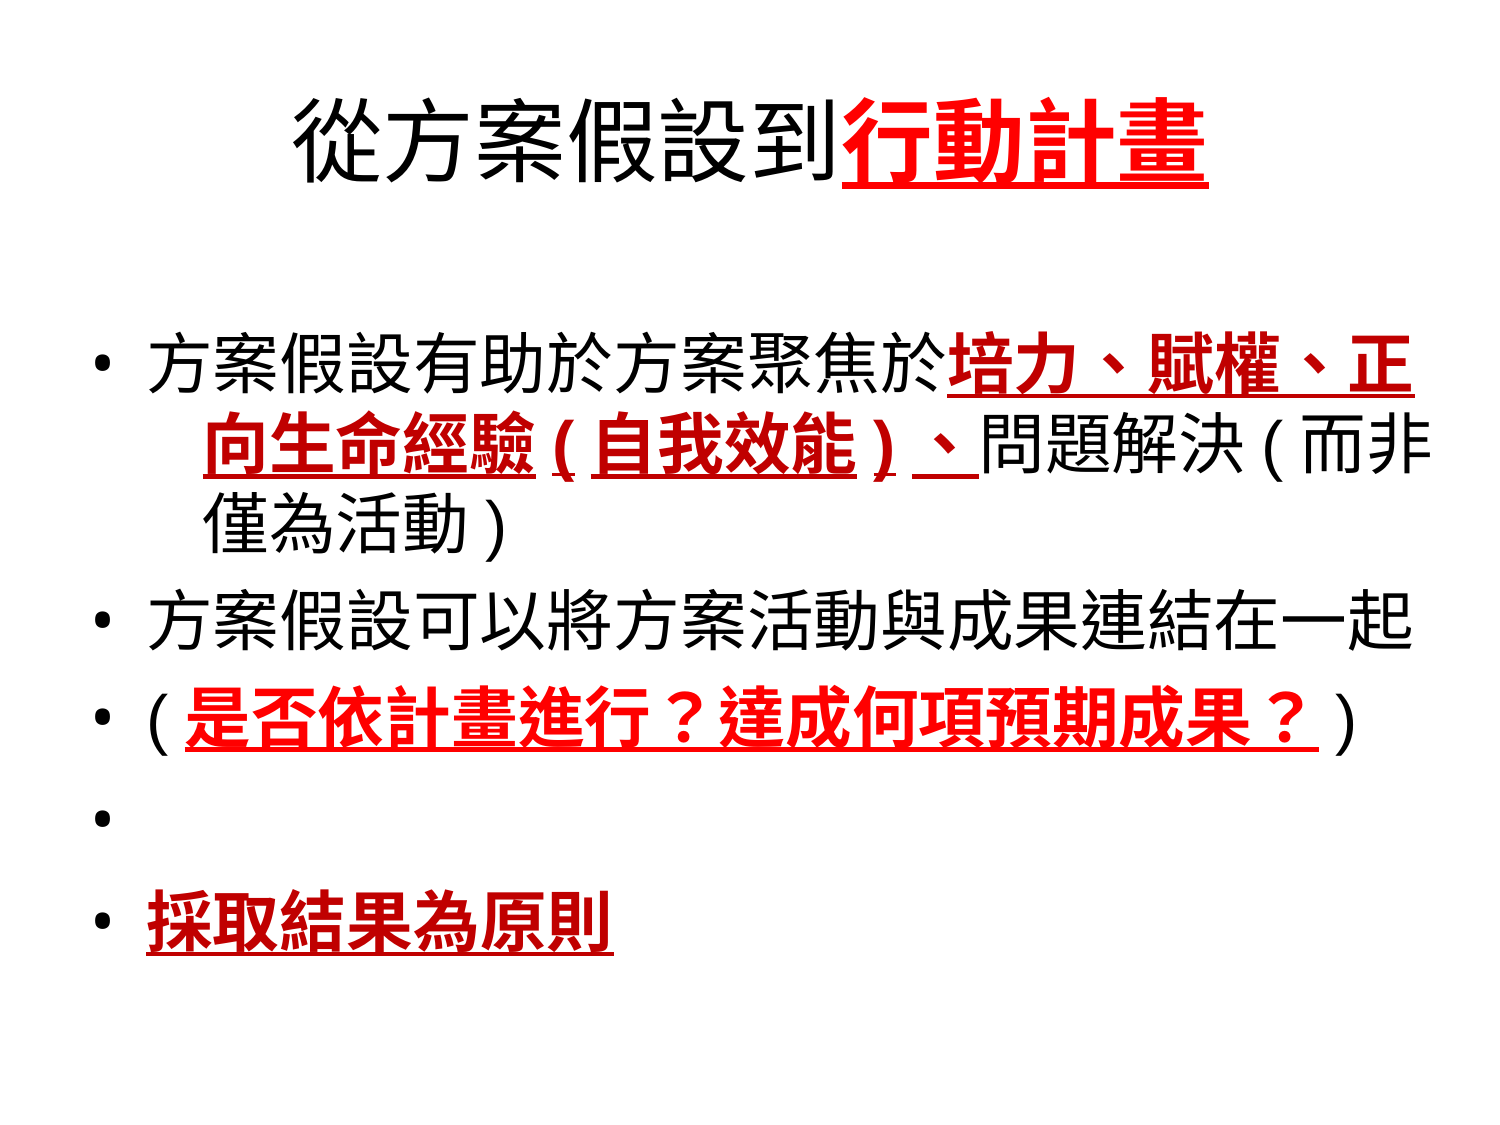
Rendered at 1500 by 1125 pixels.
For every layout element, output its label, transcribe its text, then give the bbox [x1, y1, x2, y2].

title 從方案假設到行動計畫 [75, 45, 1426, 233]
list 方案假設有助於方案聚焦於培力、賦權、正向生命經驗(自我效能)、問題解決(而非僅為活動) 方案假設可以將方案活動與成果連結在一起 (是否依計畫進行？達成何項預期成果？) 採取結果為原則 [75, 314, 1471, 1083]
